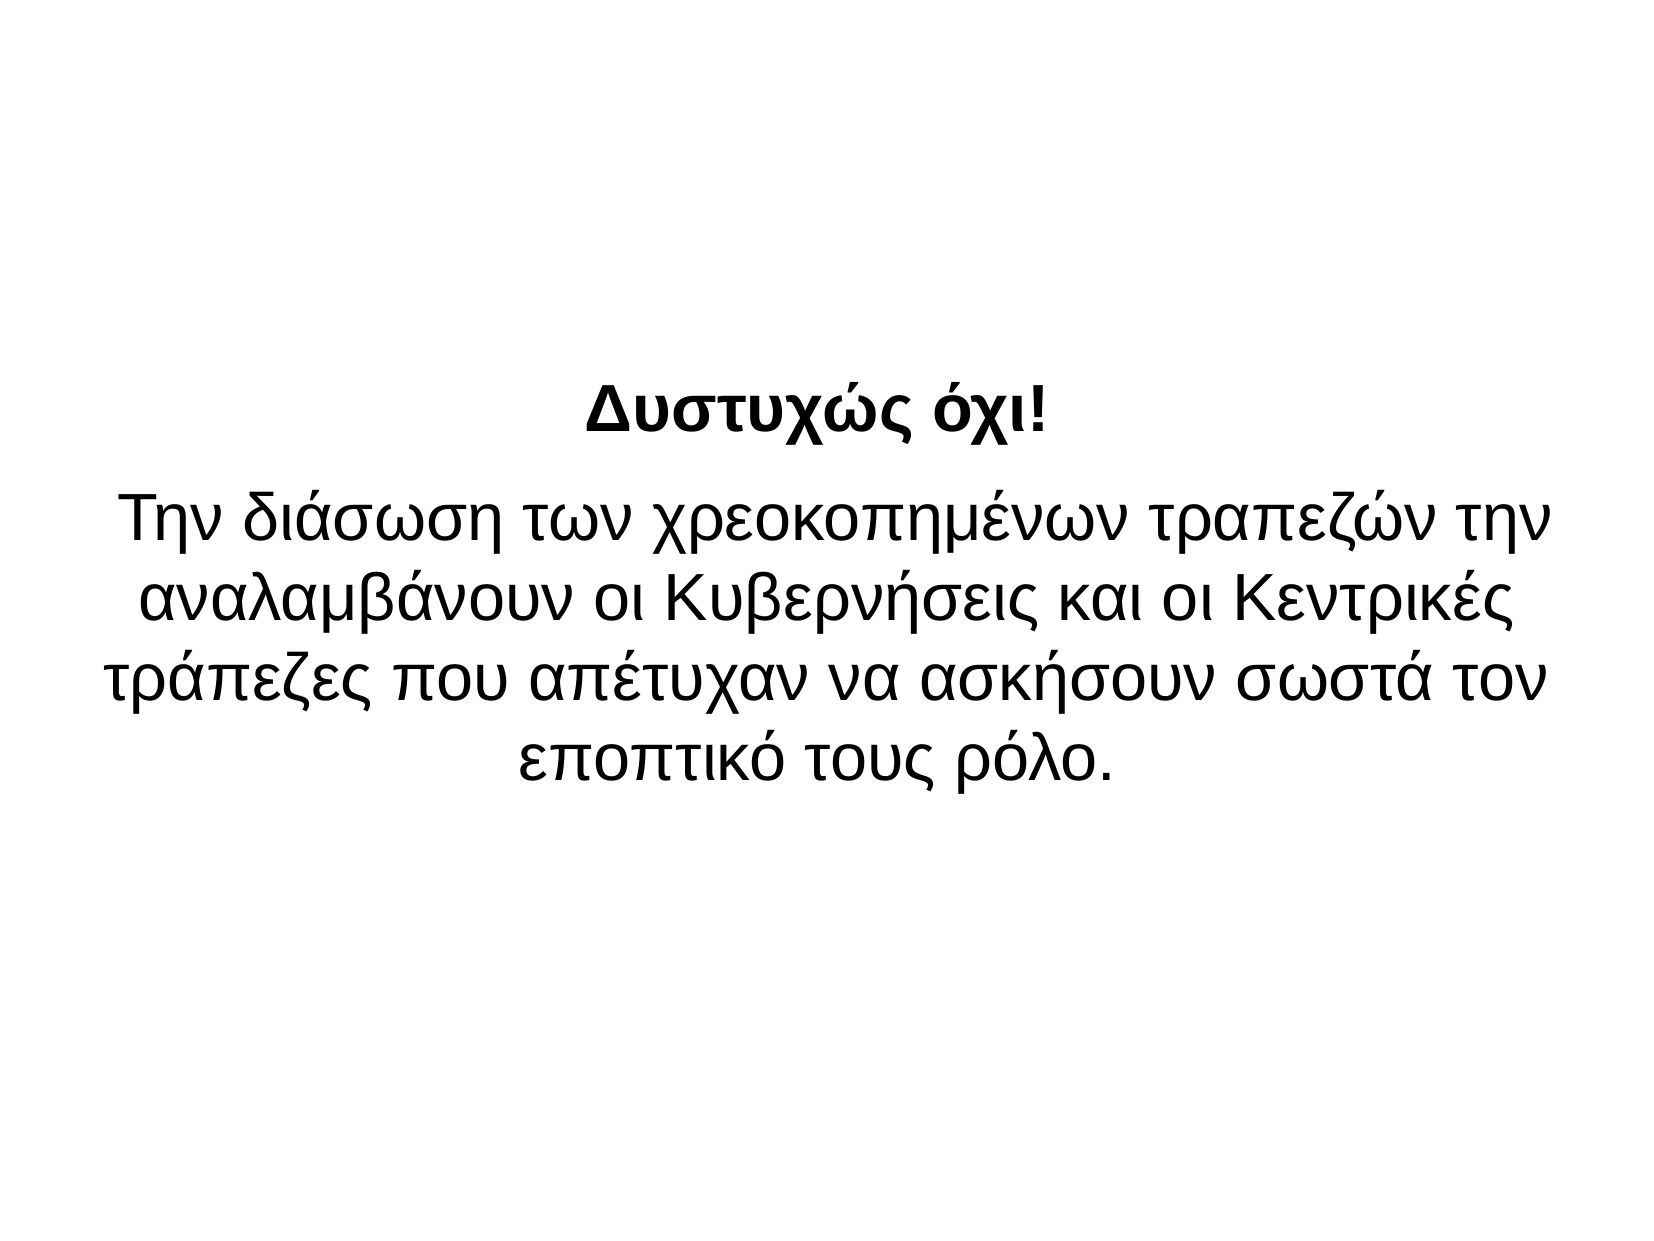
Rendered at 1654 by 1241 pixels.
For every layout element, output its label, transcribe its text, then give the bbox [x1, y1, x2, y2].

subtitle Δυστυχώς όχι! Την διάσωση των χρεοκοπημένων τραπεζών την αναλαμβάνουν οι Κυβερνήσεις και οι Κεντρικές τράπεζες που απέτυχαν να ασκήσουν σωστά τον εποπτικό τους ρόλο. [82, 56, 1571, 1102]
